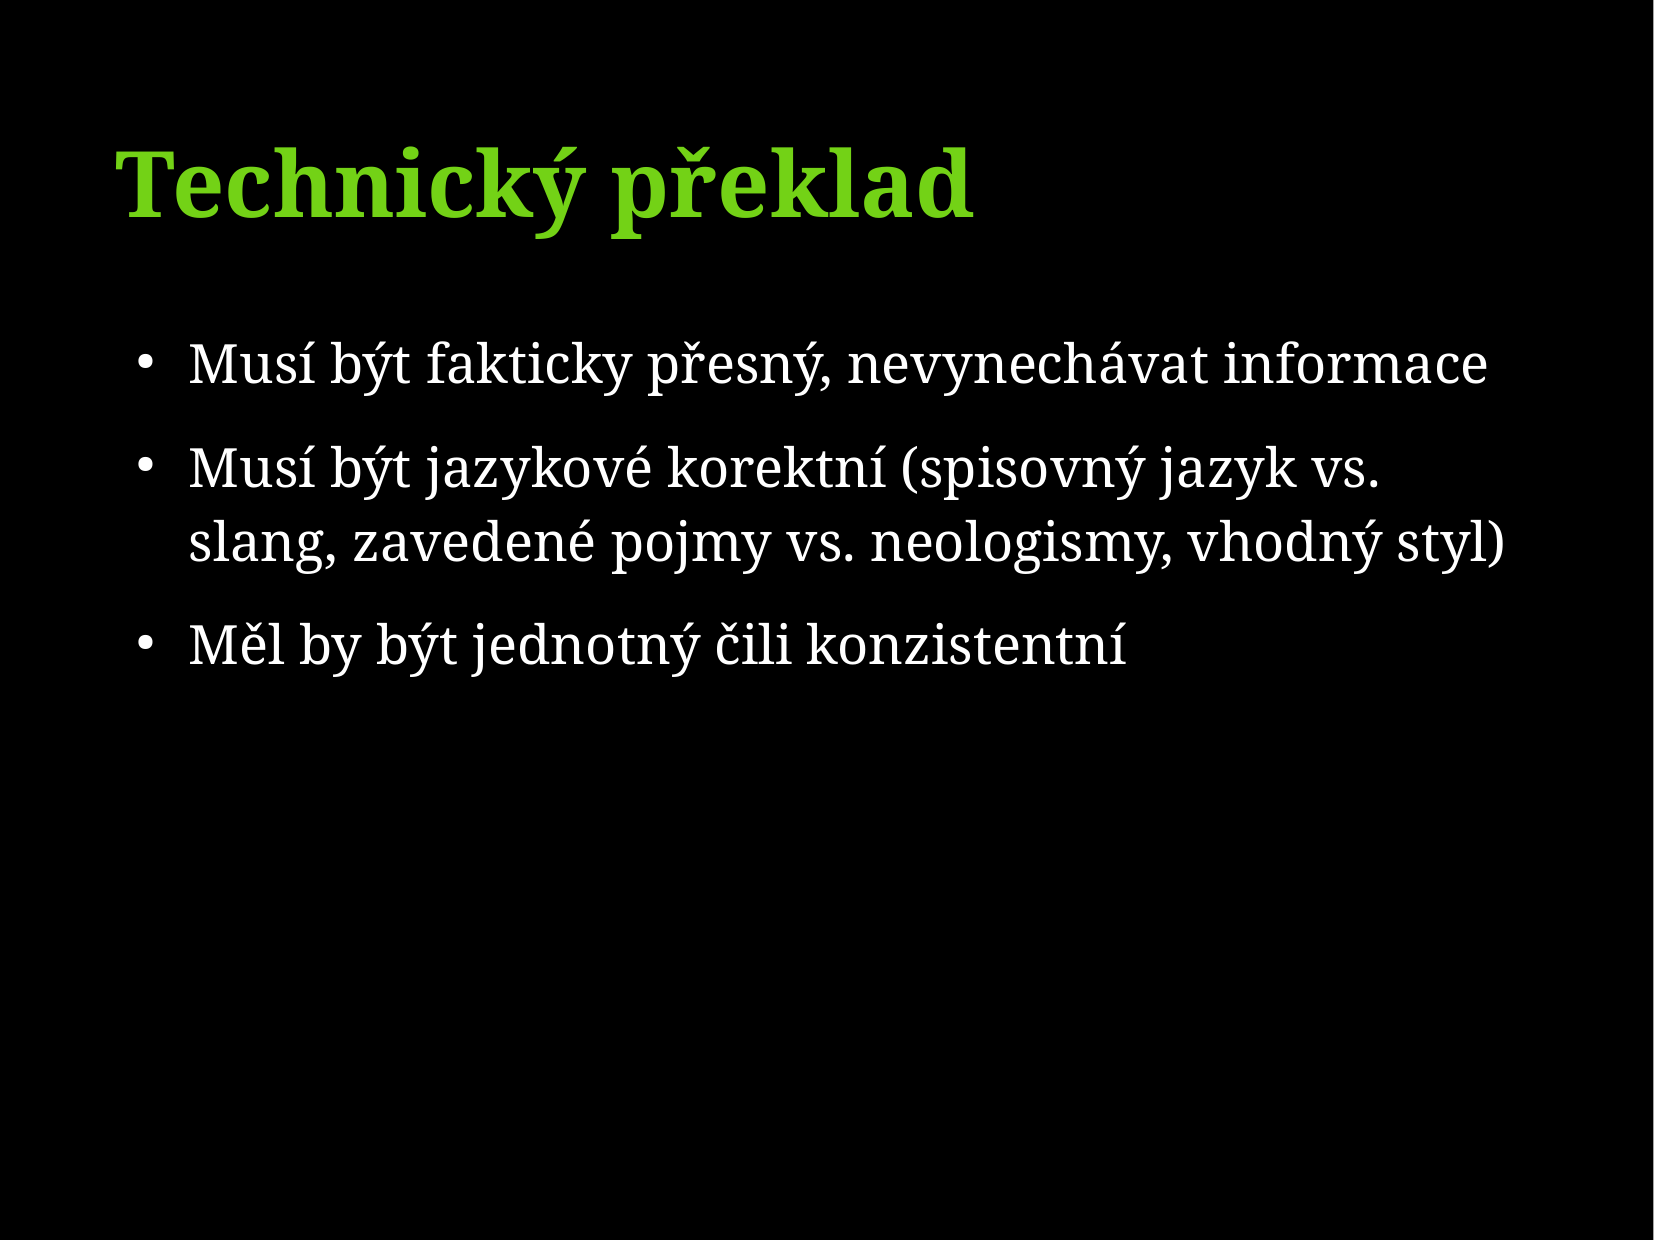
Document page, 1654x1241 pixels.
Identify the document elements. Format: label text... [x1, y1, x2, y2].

list Musí být fakticky přesný, nevynechávat informace Musí být jazykové korektní (spisovný jazyk vs. slang, zavedené pojmy vs. neologismy, vhodný styl) Měl by být jednotný čili konzistentní [118, 325, 1536, 1145]
title Technický překlad [115, 78, 1539, 287]
